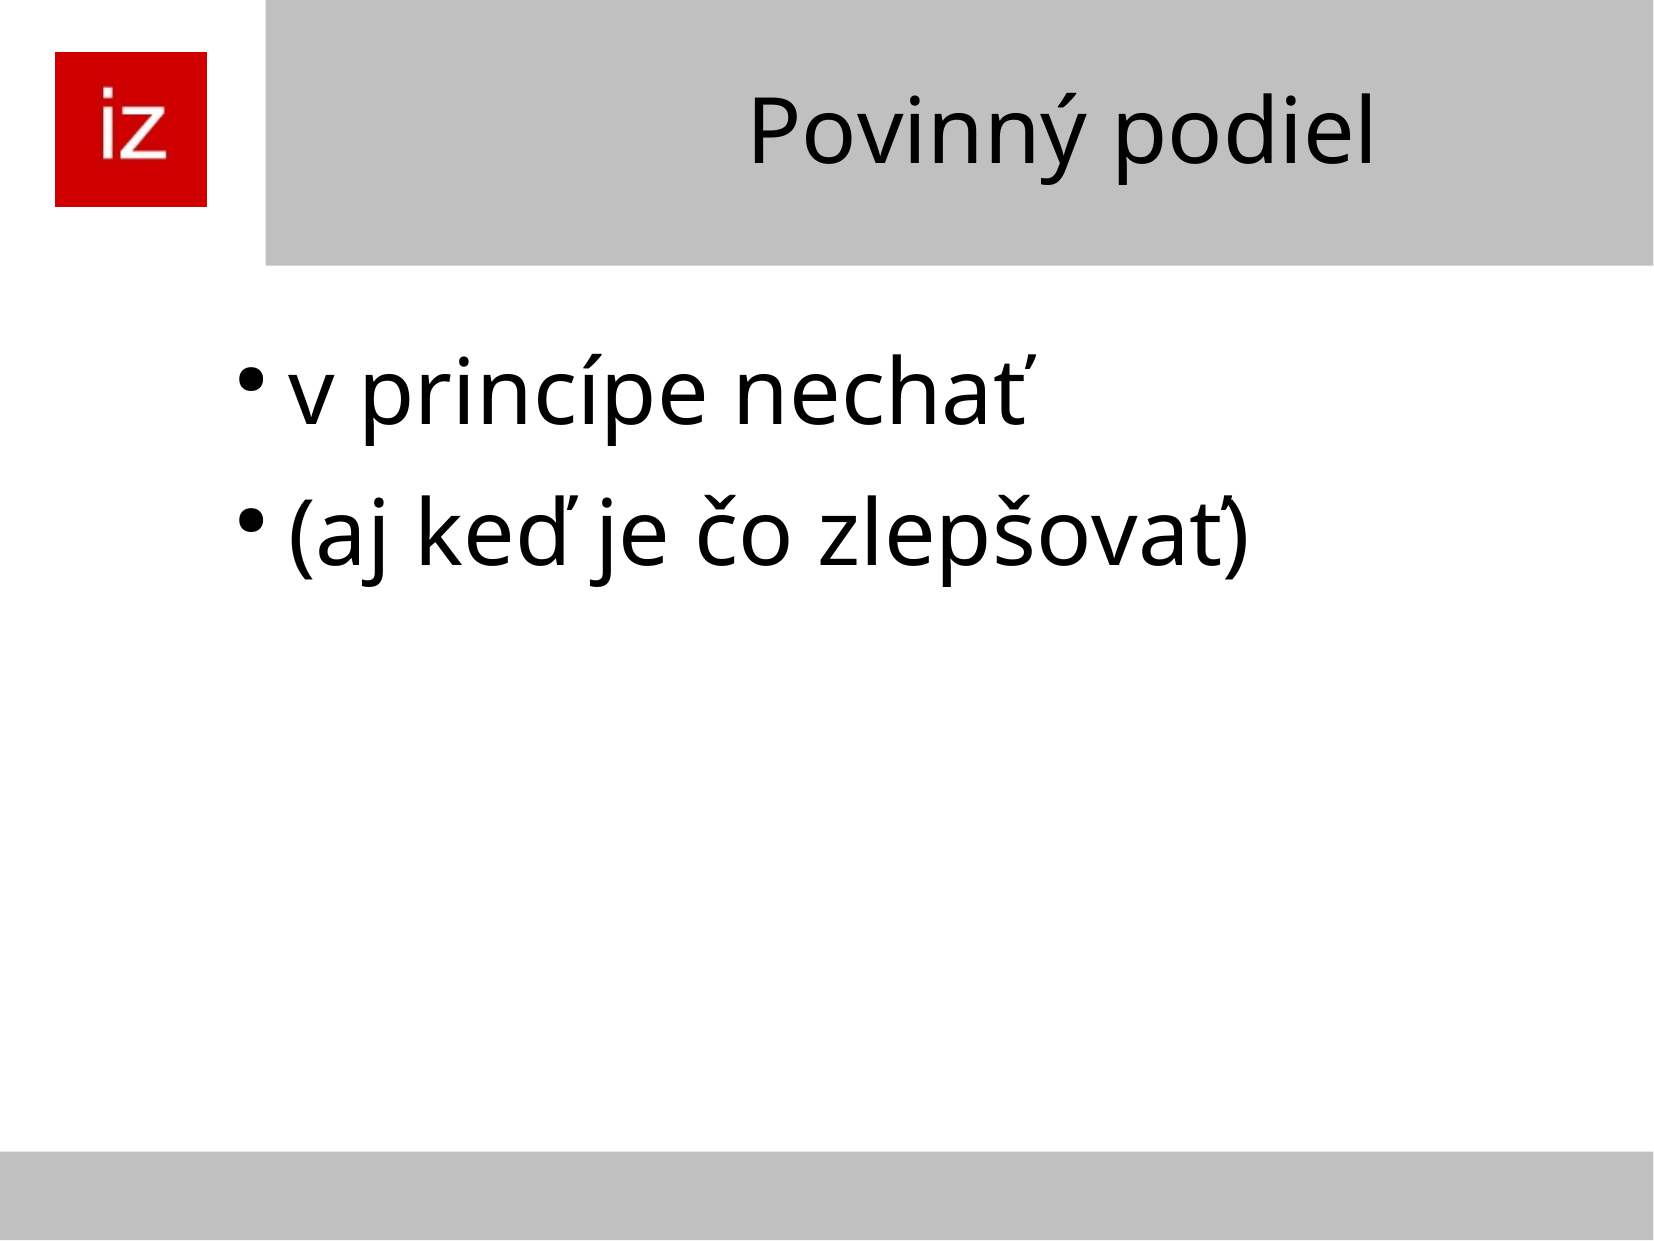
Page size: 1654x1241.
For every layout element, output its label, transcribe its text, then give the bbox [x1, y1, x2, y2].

title Povinný podiel [561, 29, 1565, 237]
picture [55, 52, 207, 207]
list v princípe nechať (aj keď je čo zlepšovať) [121, 344, 1533, 1126]
